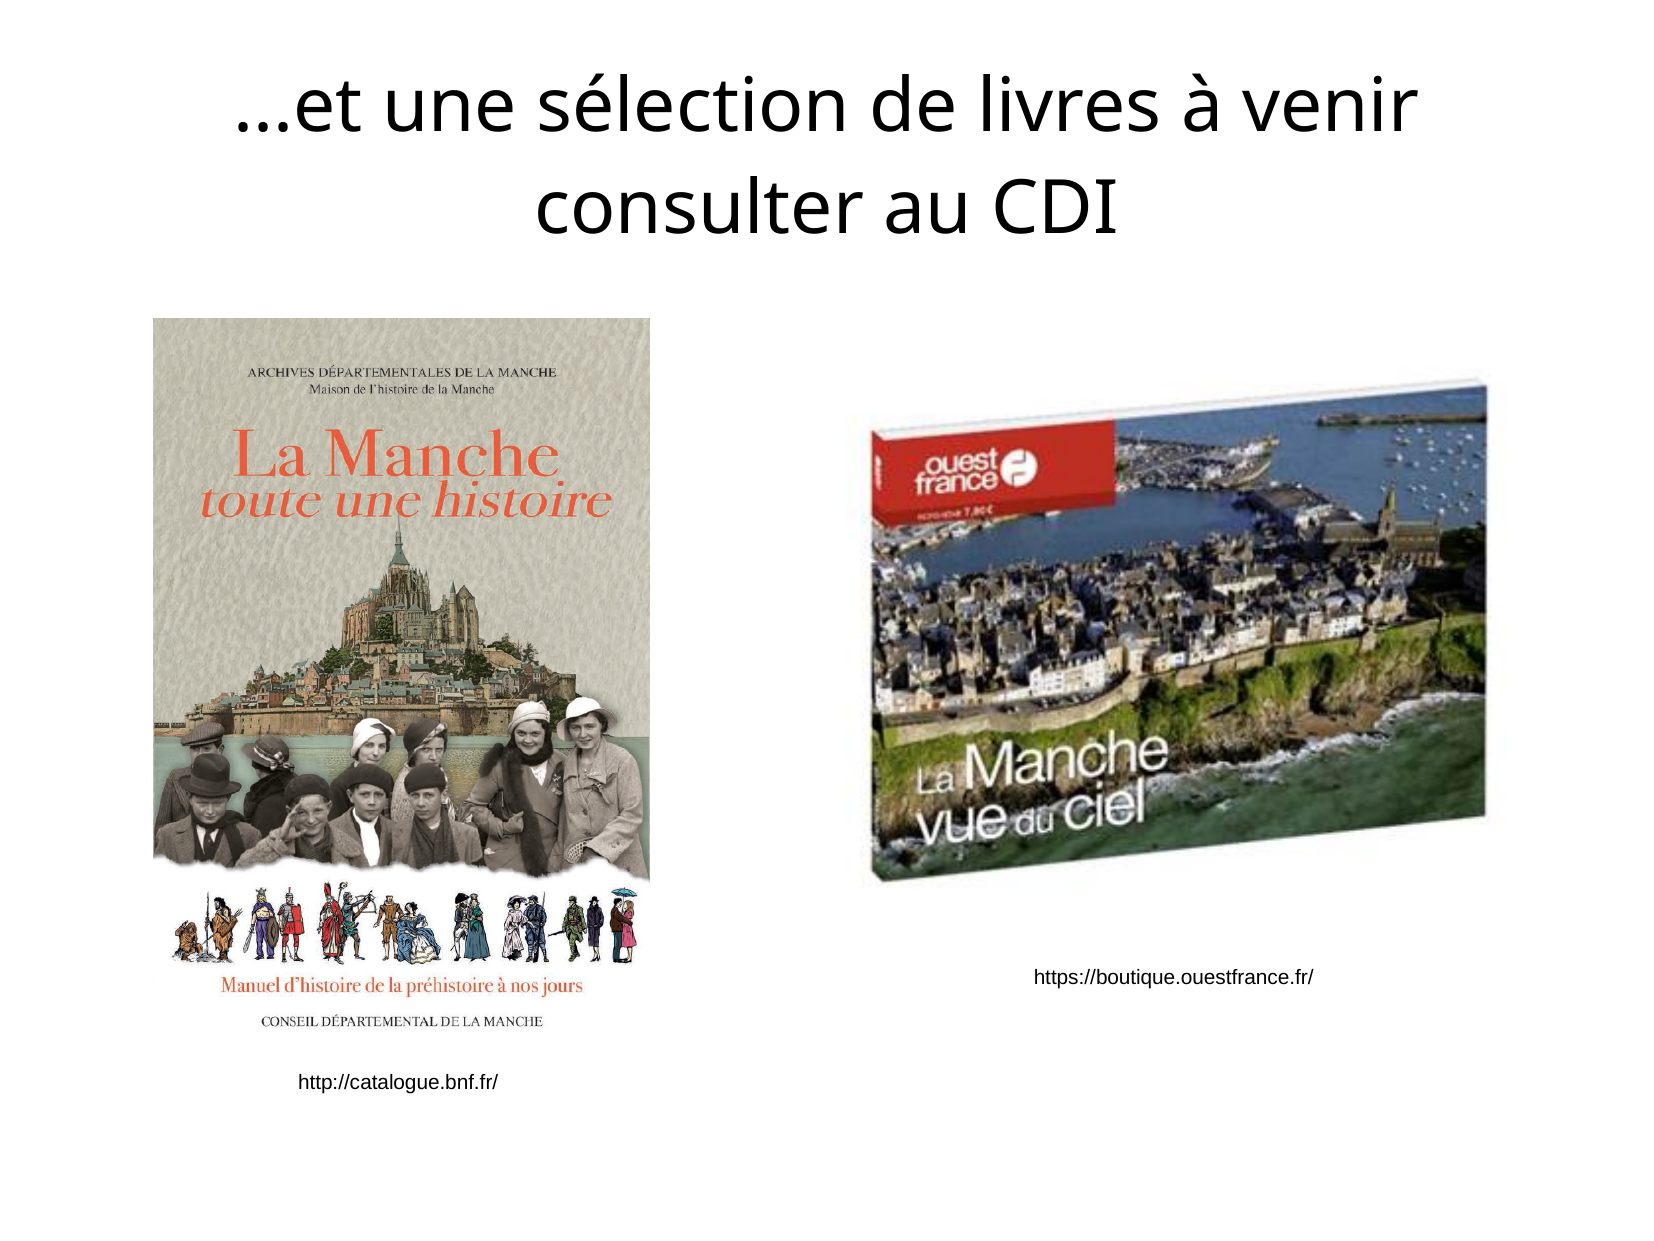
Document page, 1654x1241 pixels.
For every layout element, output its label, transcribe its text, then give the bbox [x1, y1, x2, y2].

picture [153, 318, 650, 1084]
text_box http://catalogue.bnf.fr/ [283, 1062, 567, 1120]
text_box https://boutique.ouestfrance.fr/ [921, 958, 1457, 1016]
picture [845, 352, 1511, 898]
title ...et une sélection de livres à venir consulter au CDI [82, 48, 1571, 258]
